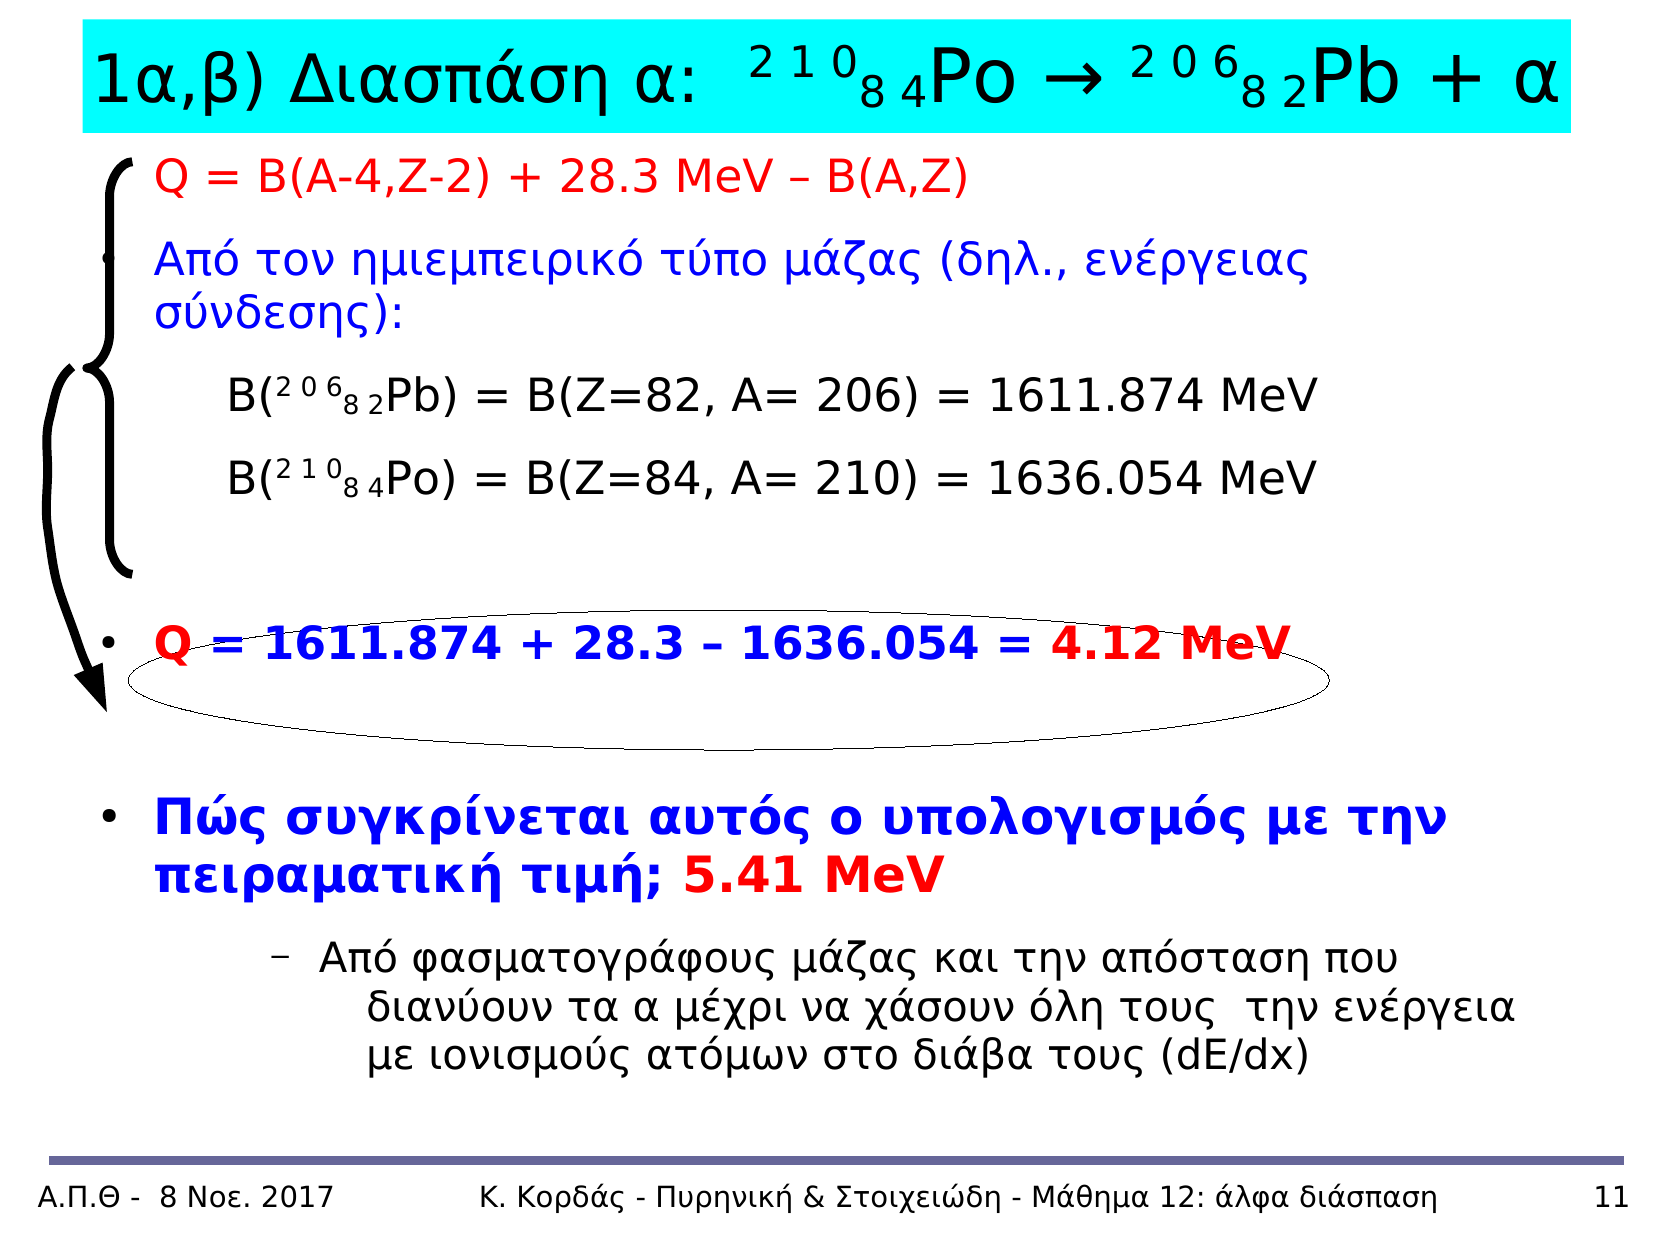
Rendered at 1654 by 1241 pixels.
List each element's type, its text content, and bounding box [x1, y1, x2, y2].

list Q = B(A-4,Z-2) + 28.3 MeV – B(A,Z) Από τον ημιεμπειρικό τύπο μάζας (δηλ., ενέργειας σύνδεσης): B(2 0 68 2Pb) = B(Z=82, A= 206) = 1611.874 MeV B(2 1 08 4Po) = B(Z=84, A= 210) = 1636.054 MeV Q = 1611.874 + 28.3 – 1636.054 = 4.12 MeV Πώς συγκρίνεται αυτός ο υπολογισμός με την πειραματική τιμή; 5.41 MeV Από φασματογράφους μάζας και την απόσταση που διανύουν τα α μέχρι να χάσουν όλη τους την ενέργεια με ιονισμούς ατόμων στο διάβα τους (dE/dx) [82, 150, 1571, 1116]
title 1α,β) Διασπάση α: 2 1 08 4Po → 2 0 68 2Pb + α [82, 19, 1571, 133]
